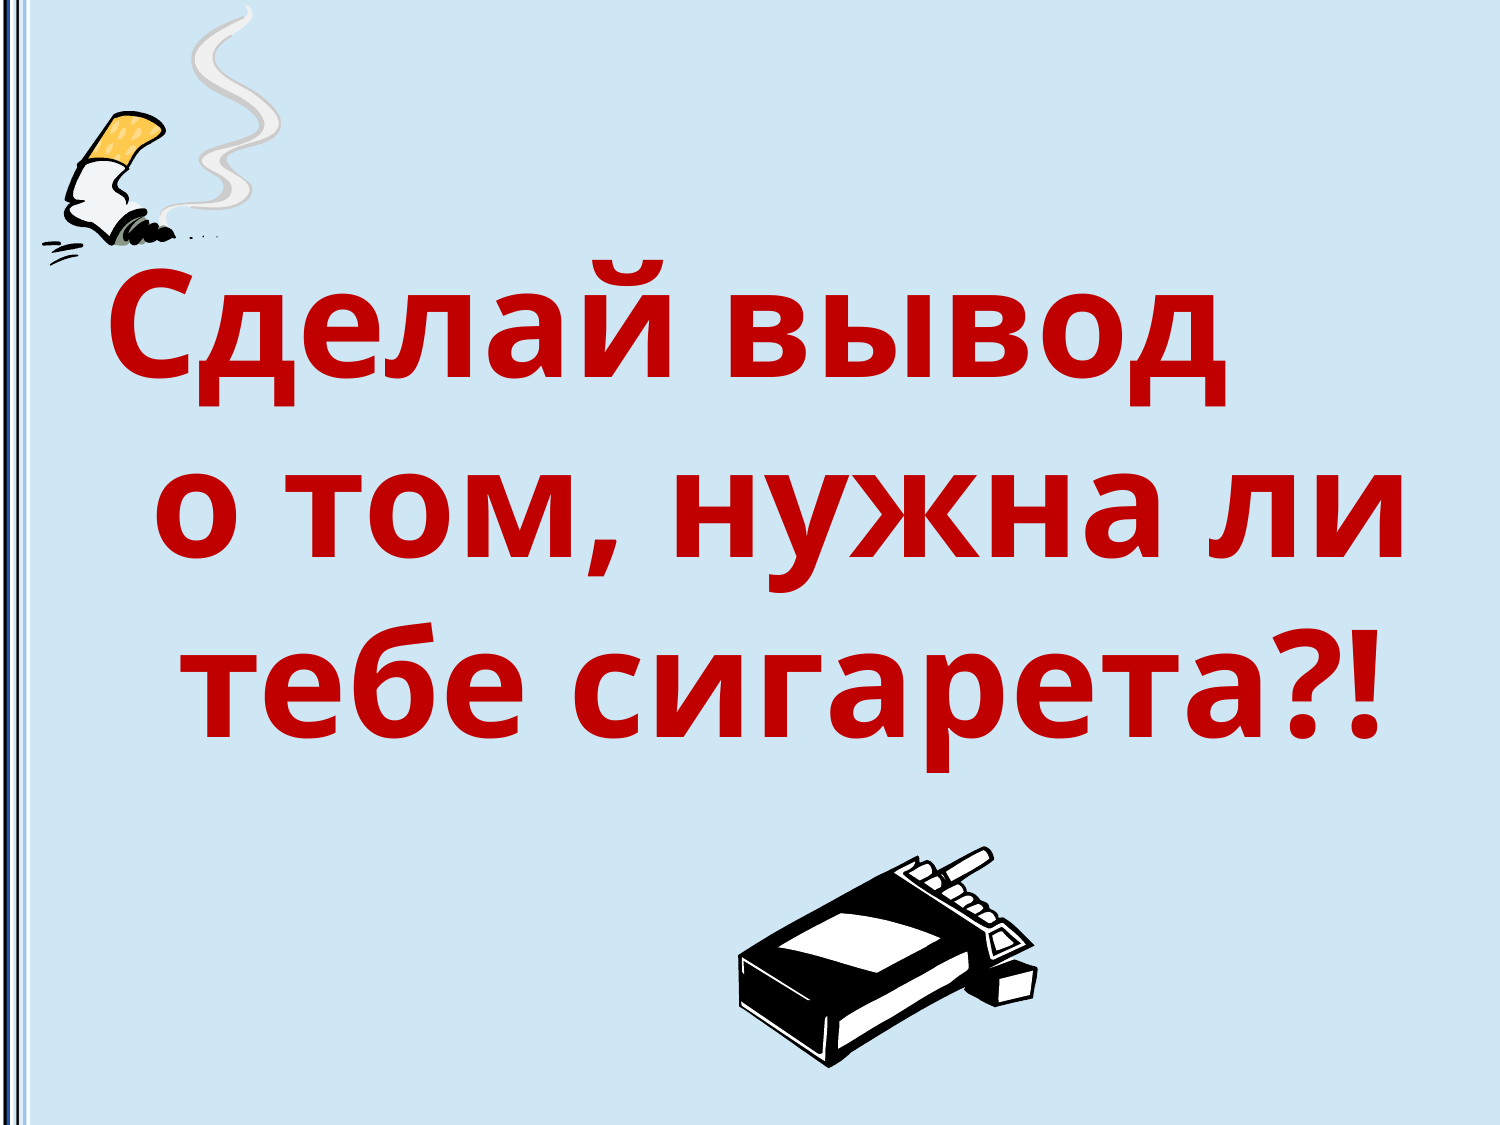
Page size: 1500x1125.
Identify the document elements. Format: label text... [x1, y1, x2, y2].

picture [41, 0, 286, 271]
picture [738, 846, 1038, 1069]
text_box Сделай вывод о том, нужна ли тебе сигарета?! [64, 219, 1500, 775]
